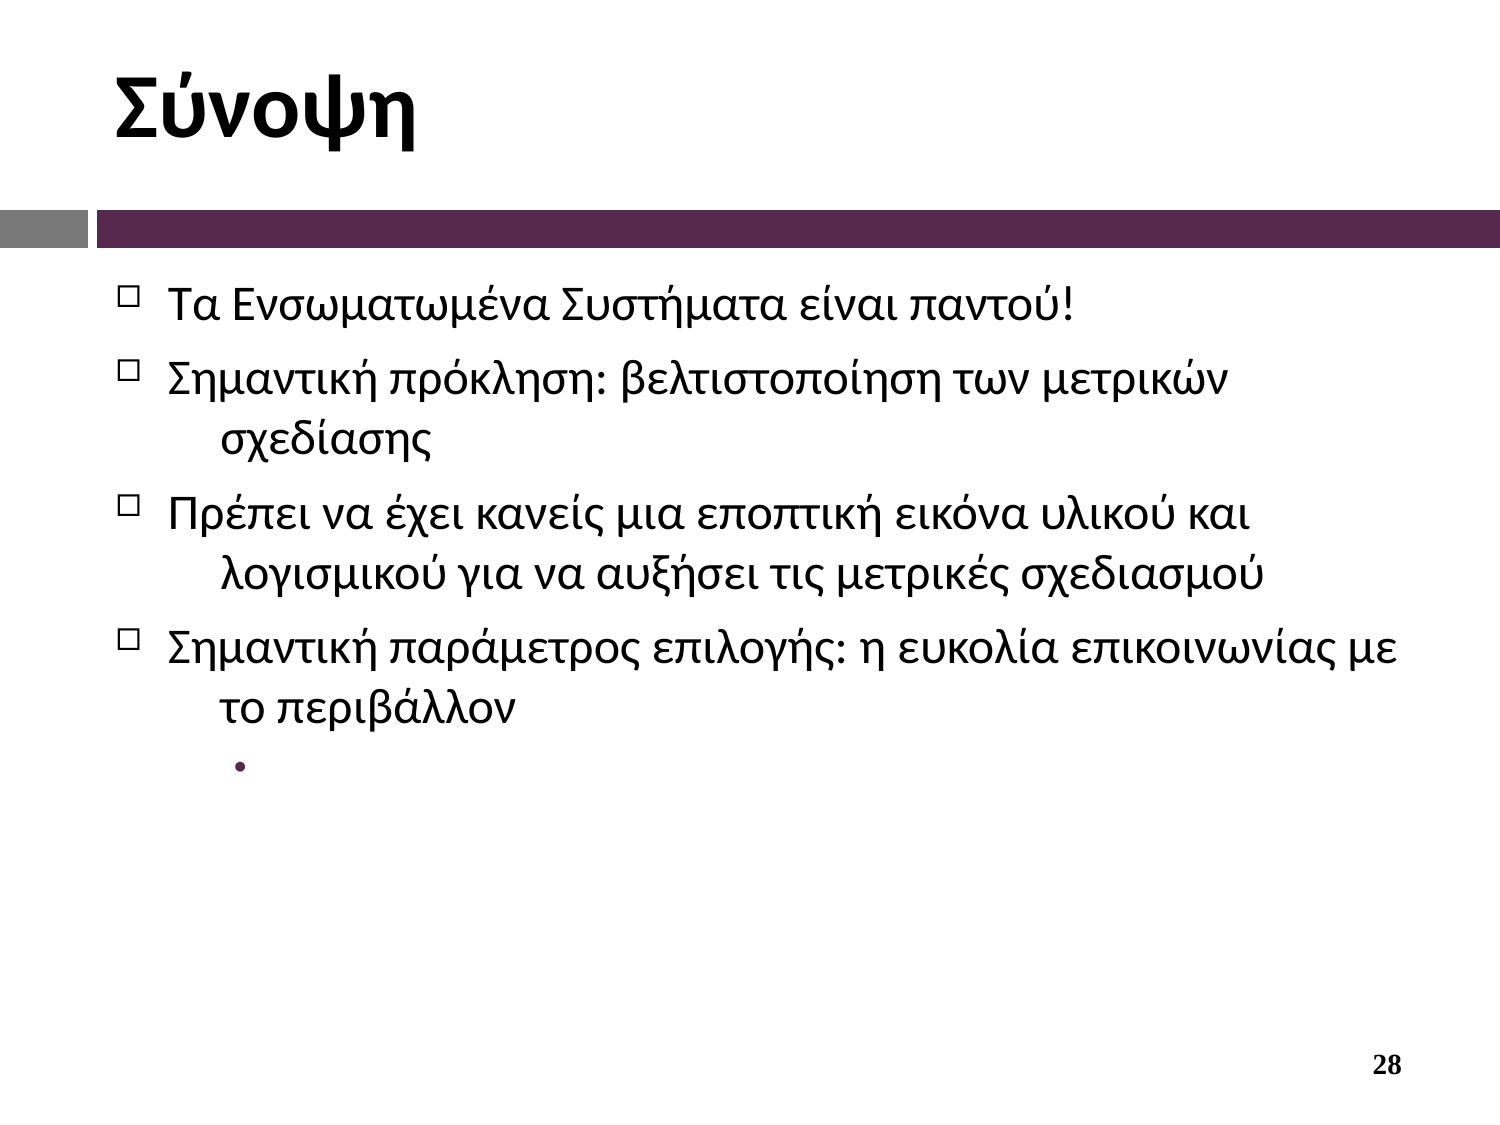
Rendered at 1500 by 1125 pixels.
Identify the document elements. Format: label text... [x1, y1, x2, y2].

list Τα Ενσωματωμένα Συστήματα είναι παντού! Σημαντική πρόκληση: βελτιστοποίηση των μετρικών σχεδίασης Πρέπει να έχει κανείς μια εποπτική εικόνα υλικού και λογισμικού για να αυξήσει τις μετρικές σχεδιασμού Σημαντική παράμετρος επιλογής: η ευκολία επικοινωνίας με το περιβάλλον [100, 262, 1438, 1000]
text_box [1312, 1025, 1463, 1101]
title Σύνοψη [100, 19, 1438, 182]
